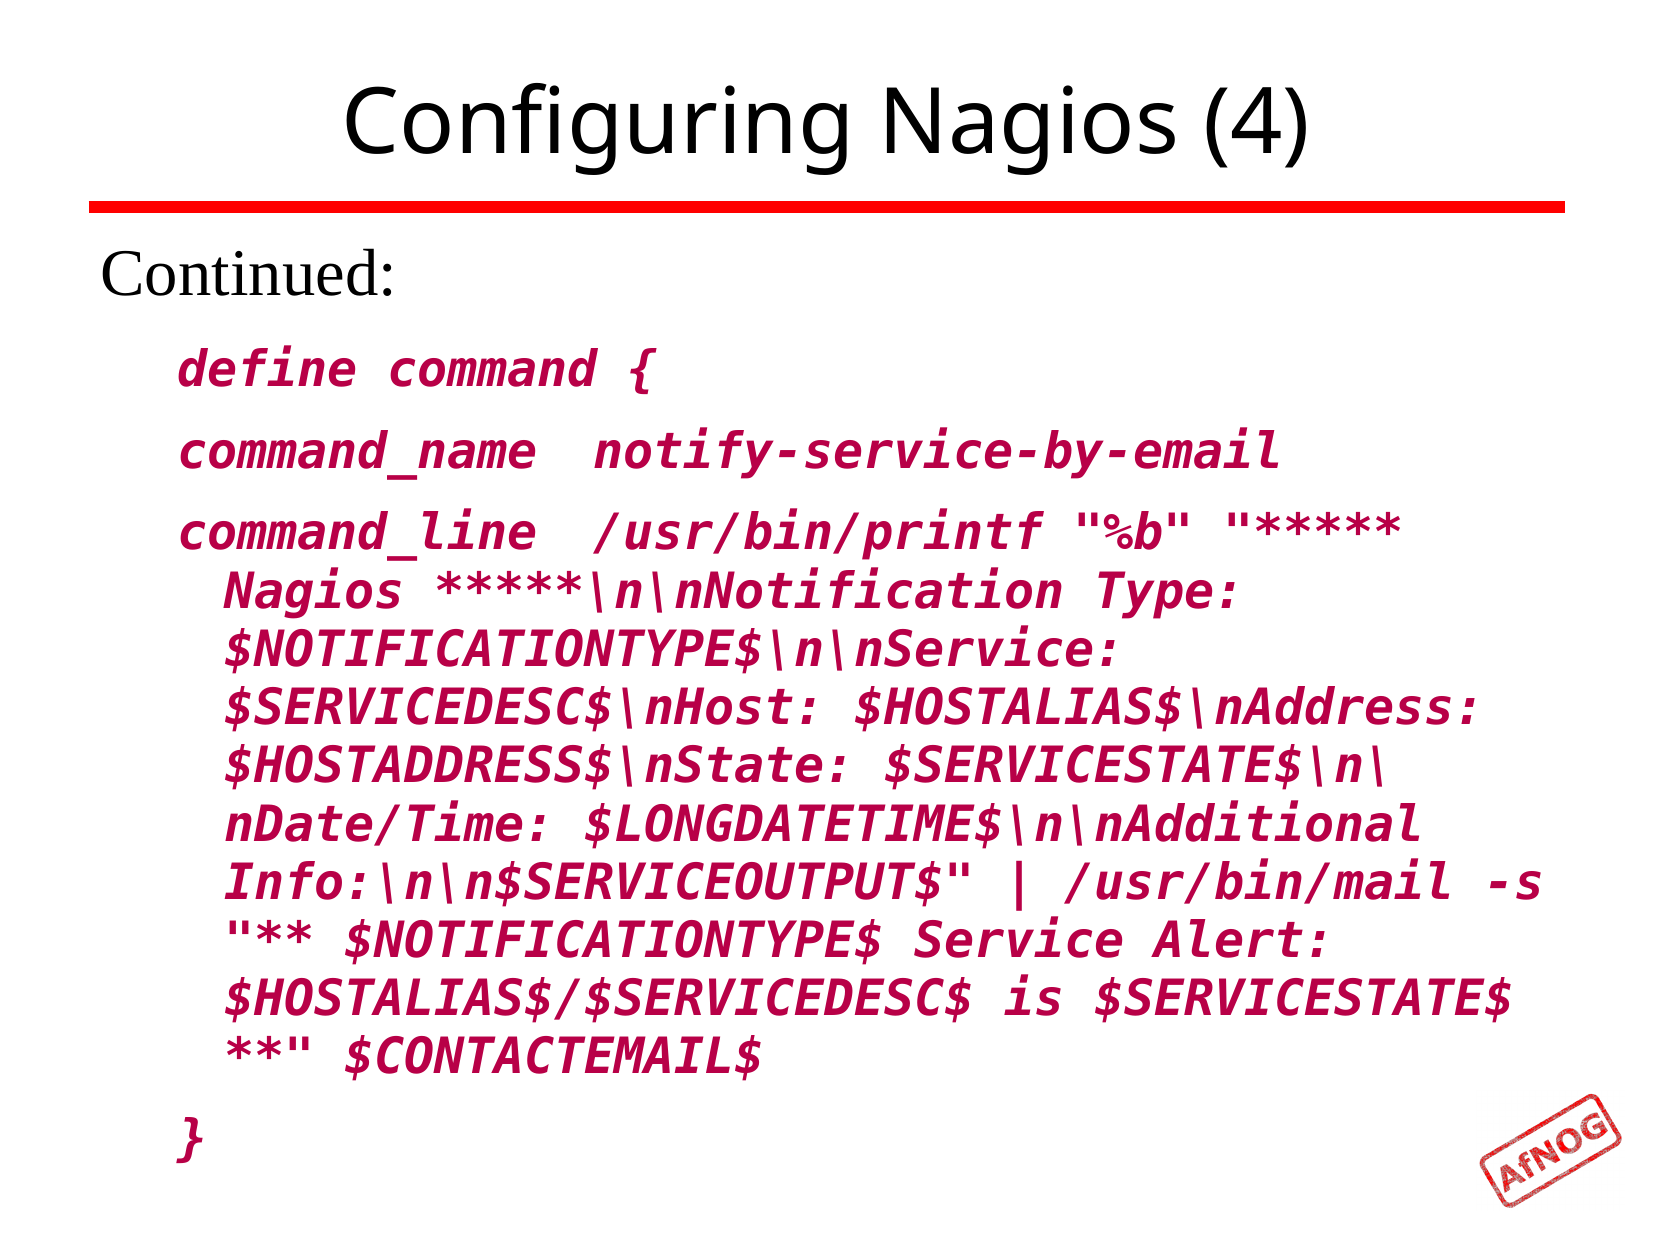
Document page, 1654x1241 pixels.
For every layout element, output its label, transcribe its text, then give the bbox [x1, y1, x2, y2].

picture [1476, 1090, 1625, 1211]
list Continued: define command { command_name notify-service-by-email command_line /usr/bin/printf "%b" "***** Nagios *****\n\nNotification Type: $NOTIFICATIONTYPE$\n\nService: $SERVICEDESC$\nHost: $HOSTALIAS$\nAddress: $HOSTADDRESS$\nState: $SERVICESTATE$\n\nDate/Time: $LONGDATETIME$\n\nAdditional Info:\n\n$SERVICEOUTPUT$" | /usr/bin/mail -s "** $NOTIFICATIONTYPE$ Service Alert: $HOSTALIAS$/$SERVICEDESC$ is $SERVICESTATE$ **" $CONTACTEMAIL$ } [82, 236, 1571, 1168]
title Configuring Nagios (4) [88, 36, 1565, 200]
